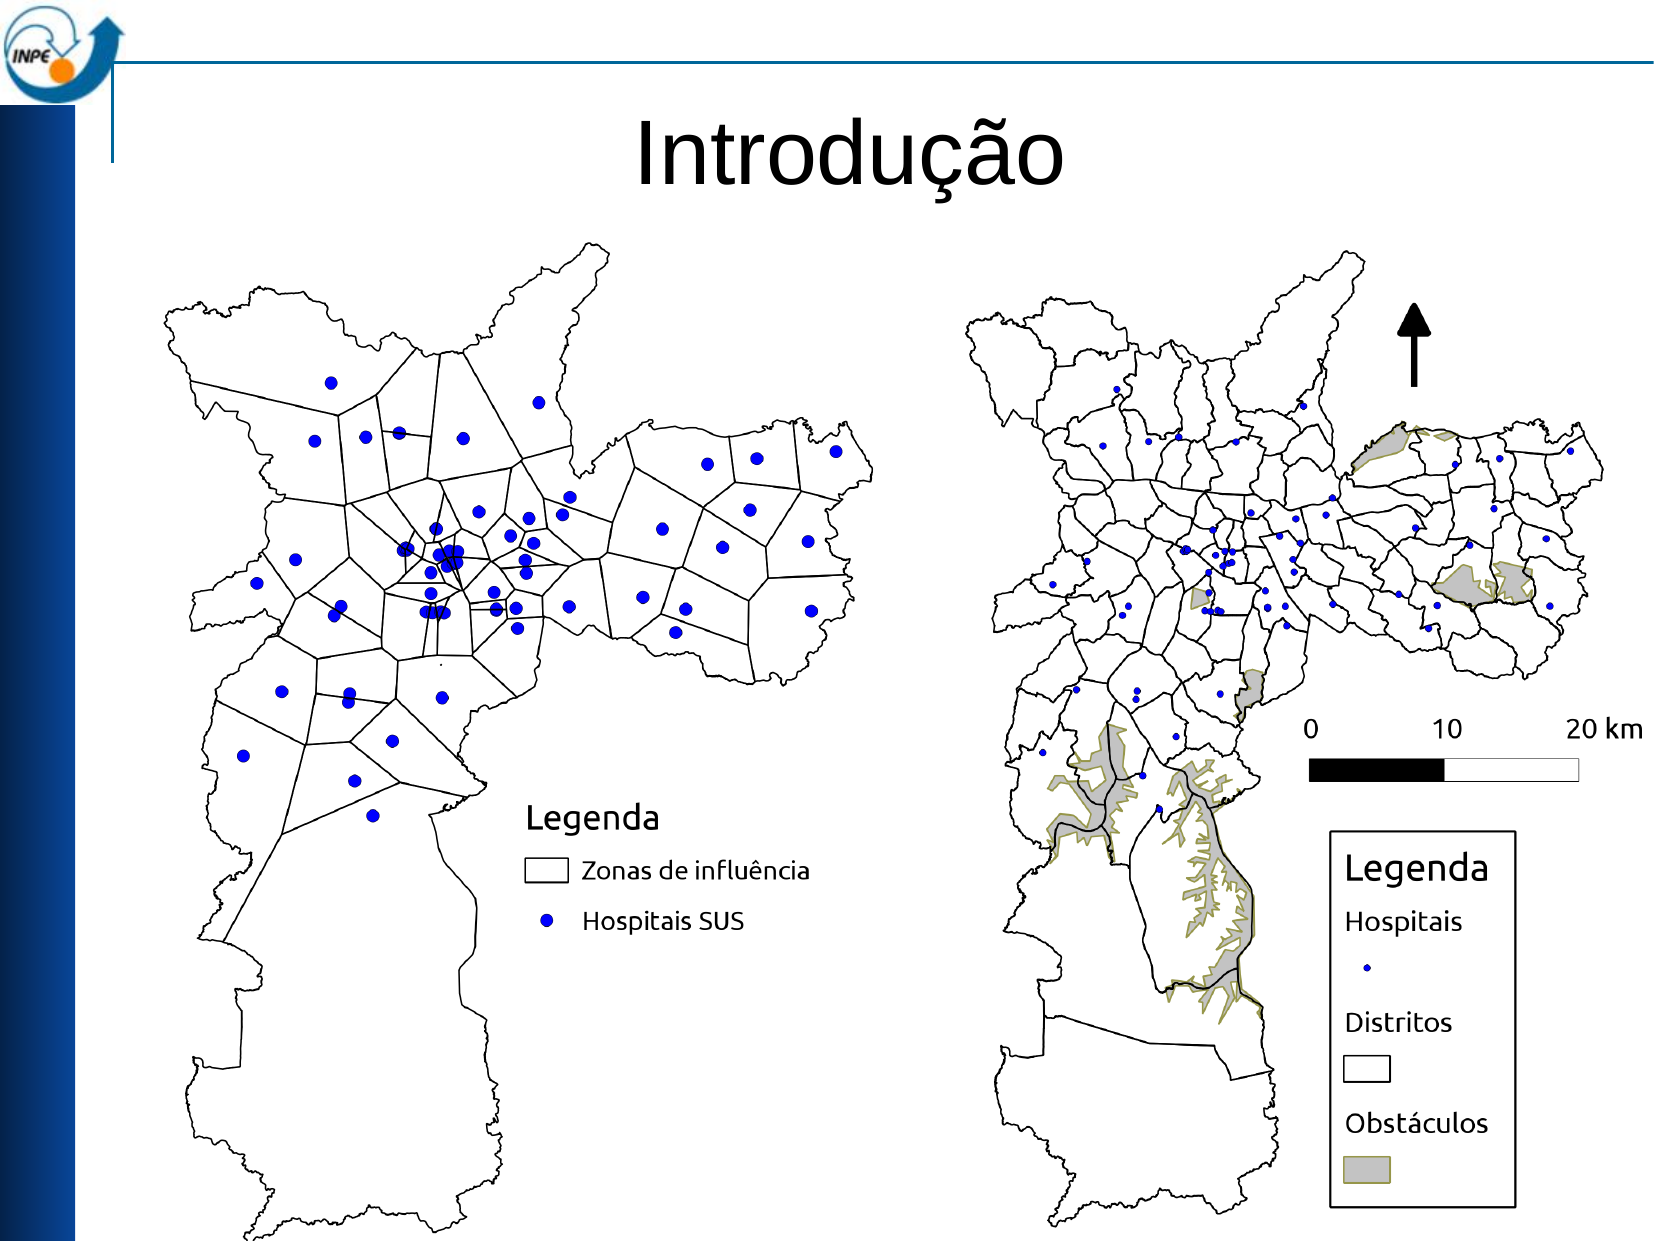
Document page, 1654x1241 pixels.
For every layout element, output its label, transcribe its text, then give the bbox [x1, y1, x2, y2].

picture [951, 247, 1648, 1241]
title Introdução [82, 49, 1619, 257]
picture [153, 236, 879, 1241]
picture [0, 0, 126, 105]
